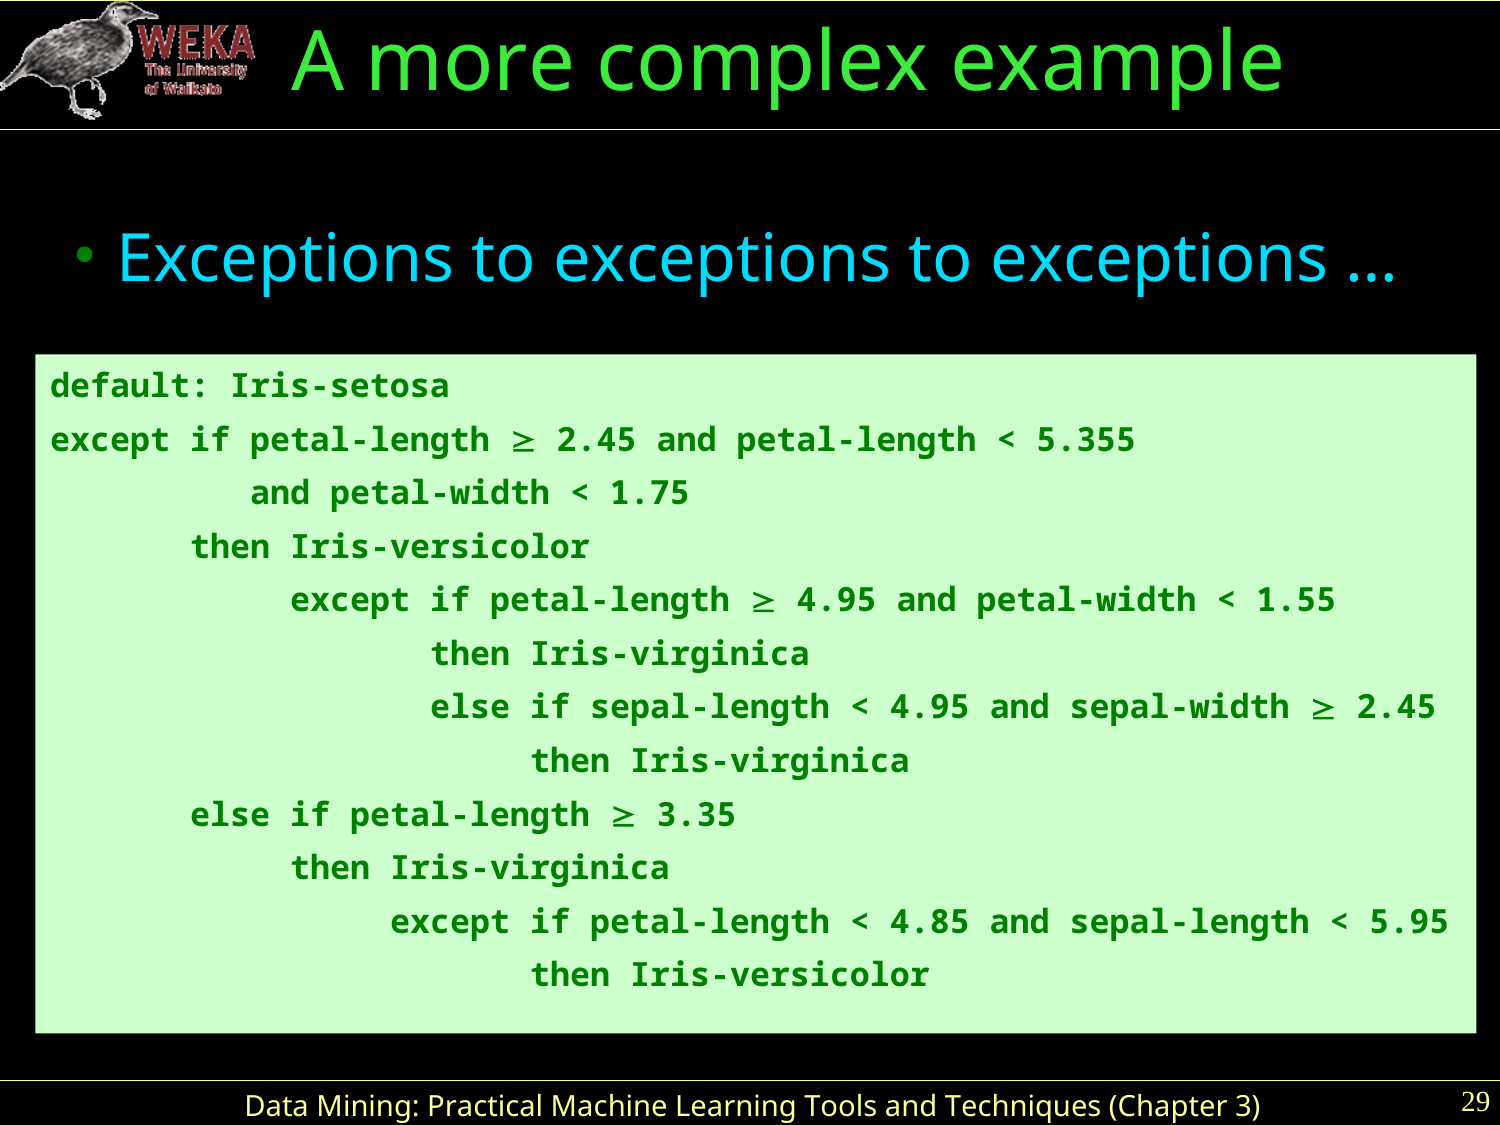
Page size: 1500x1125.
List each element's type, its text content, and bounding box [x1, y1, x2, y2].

text_box default: Iris-setosa except if petal-length  2.45 and petal-length < 5.355 and petal-width < 1.75 then Iris-versicolor except if petal-length  4.95 and petal-width < 1.55 then Iris-virginica else if sepal-length < 4.95 and sepal-width  2.45 then Iris-virginica else if petal-length  3.35 then Iris-virginica except if petal-length < 4.85 and sepal-length < 5.95 then Iris-versicolor [35, 354, 1477, 1034]
list Exceptions to exceptions to exceptions … [59, 202, 1460, 354]
picture [0, 1, 88, 129]
title A more complex example [88, 0, 1489, 146]
